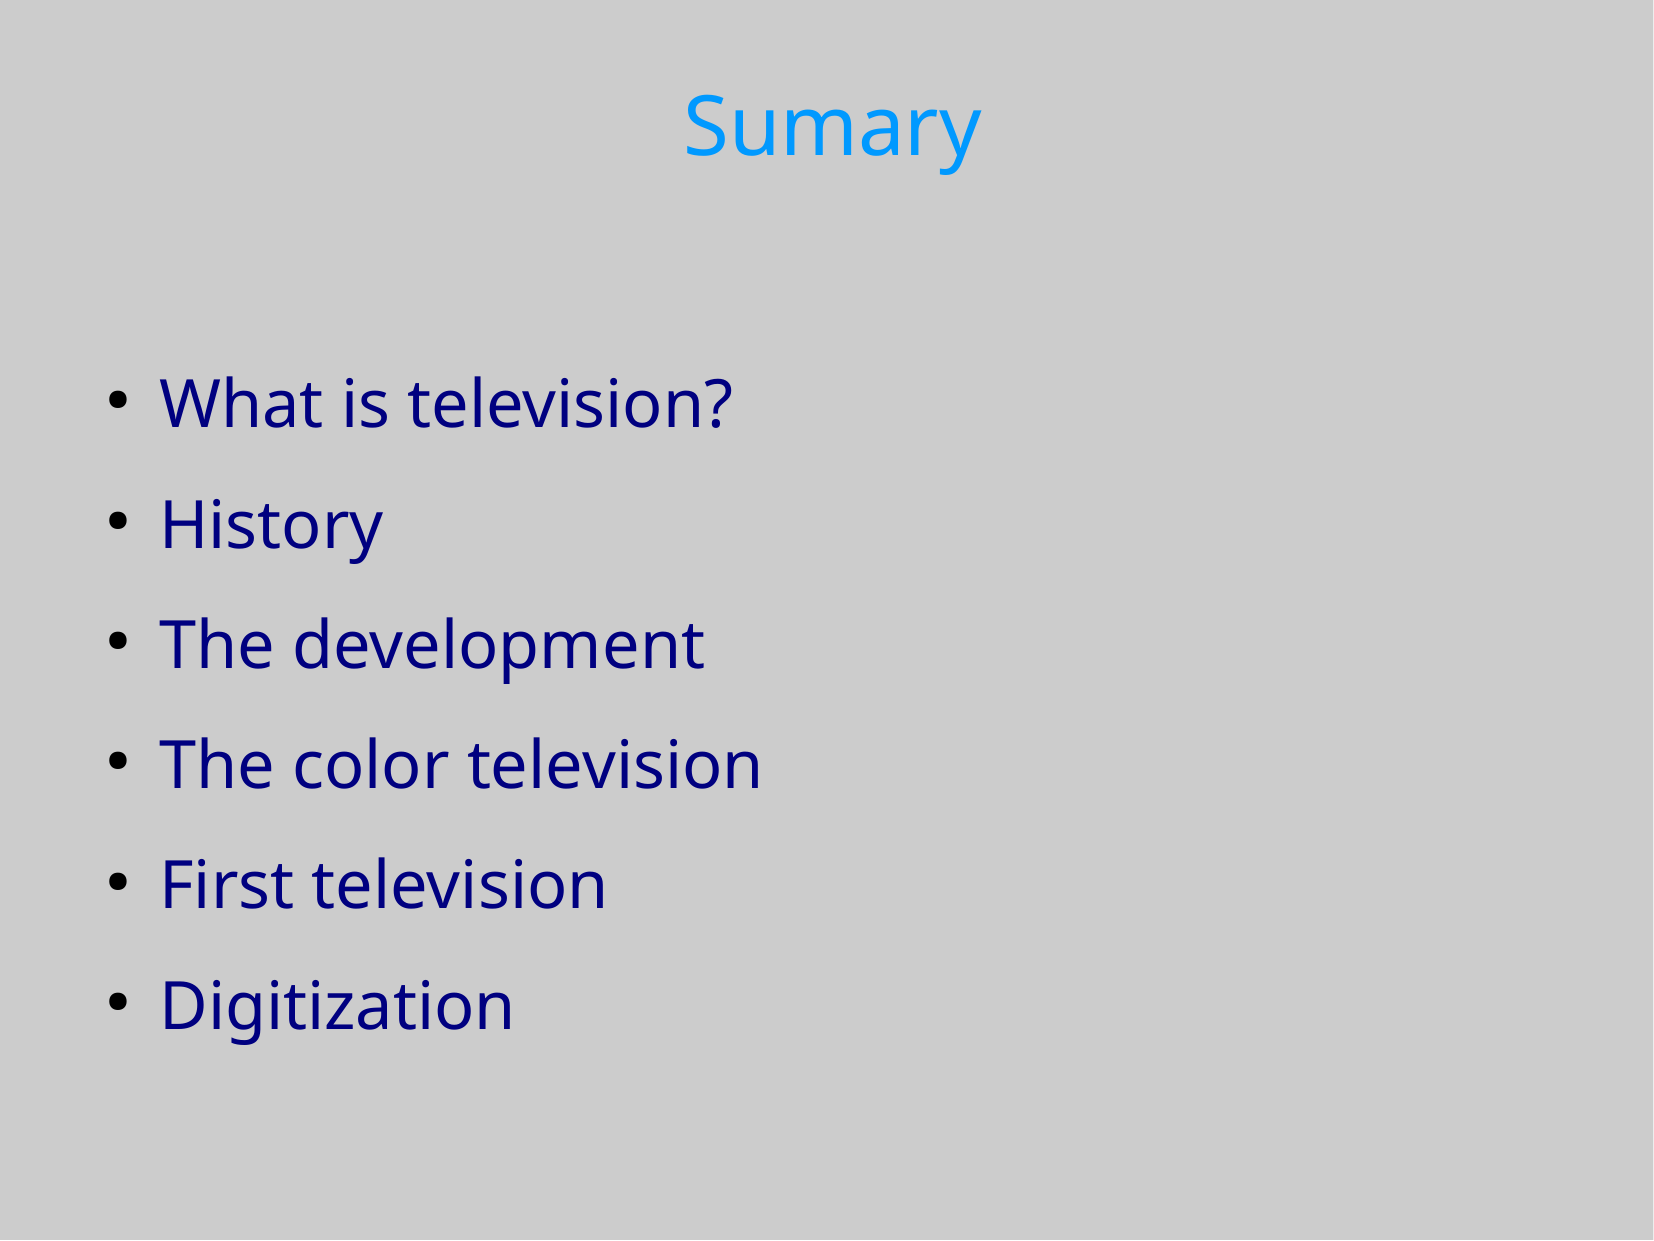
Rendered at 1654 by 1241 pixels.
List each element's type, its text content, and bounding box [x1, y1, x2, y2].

list What is television? History The development The color television First television Digitization [88, 236, 1577, 1211]
title Sumary [88, 38, 1577, 207]
